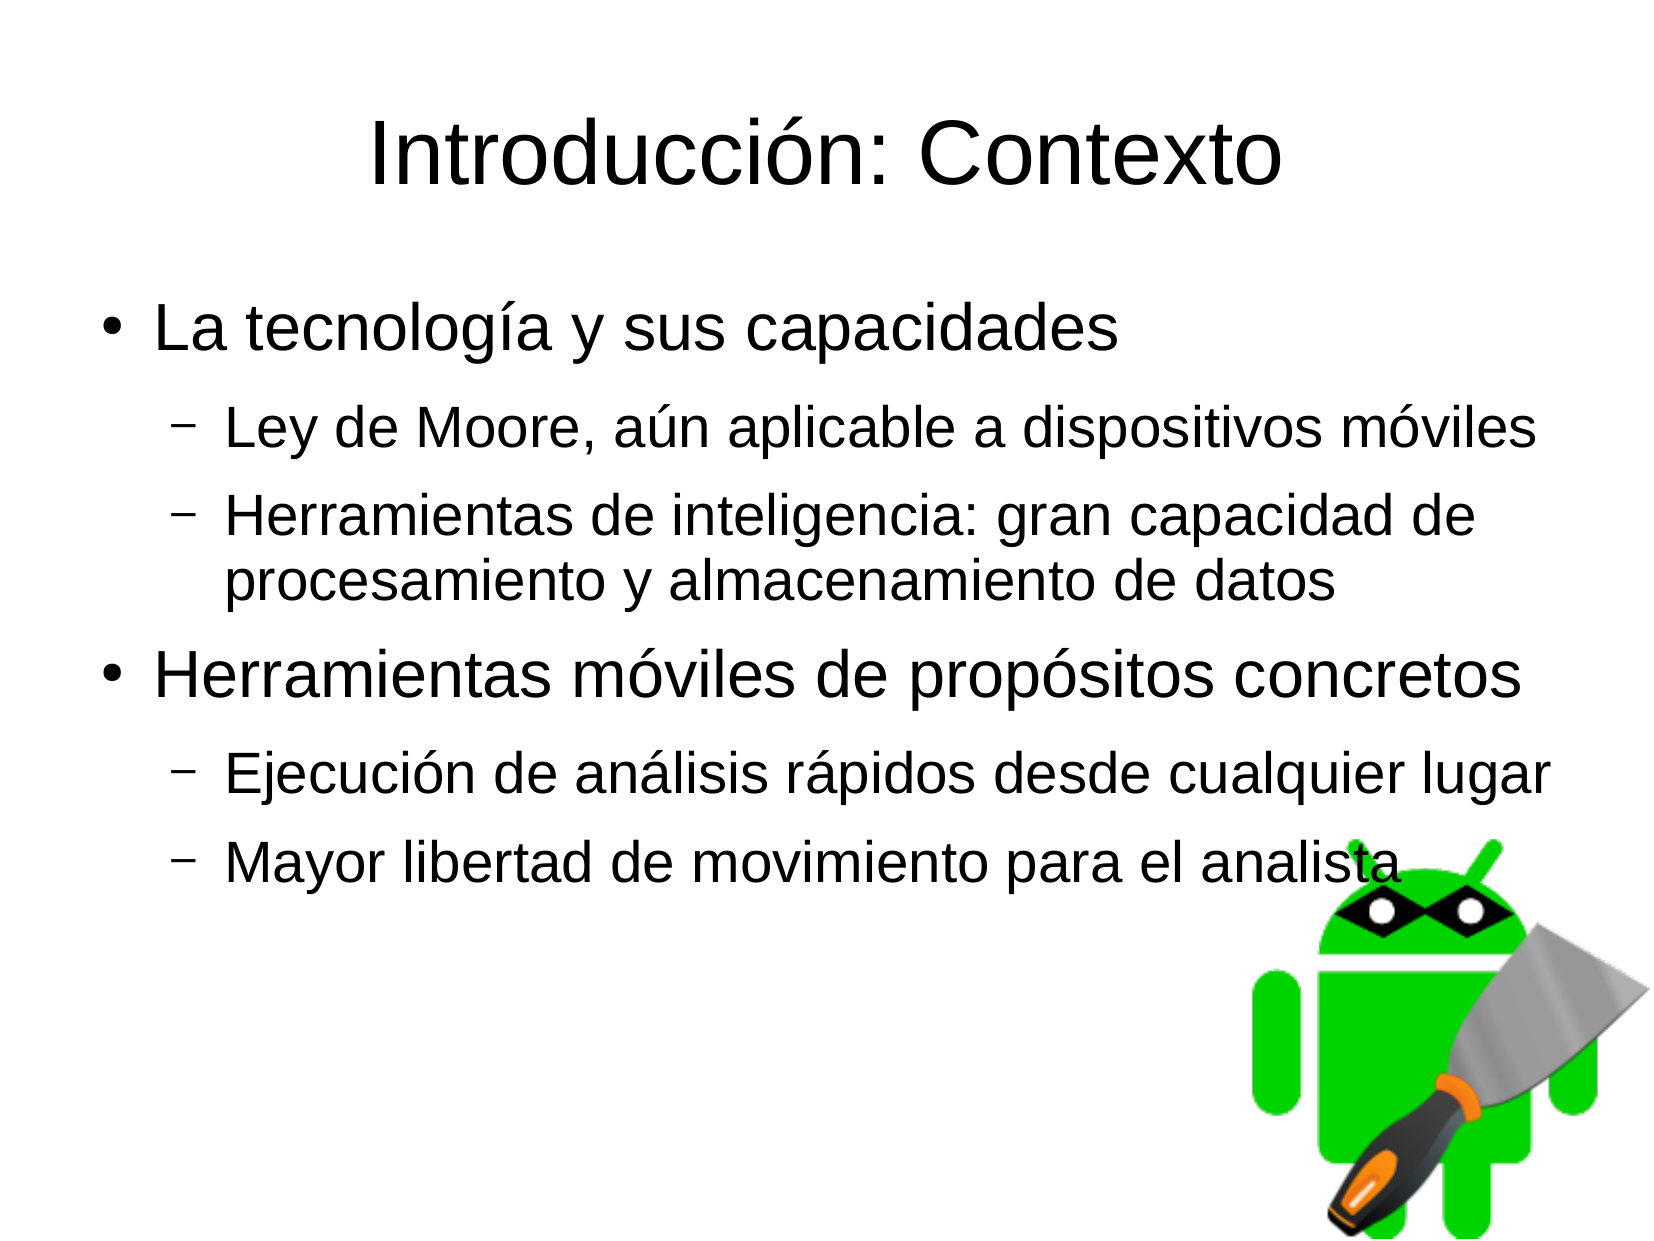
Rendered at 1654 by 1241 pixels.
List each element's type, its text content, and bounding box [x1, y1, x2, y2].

title Introducción: Contexto [82, 49, 1571, 257]
picture [1251, 838, 1652, 1239]
list La tecnología y sus capacidades Ley de Moore, aún aplicable a dispositivos móviles Herramientas de inteligencia: gran capacidad de procesamiento y almacenamiento de datos Herramientas móviles de propósitos concretos Ejecución de análisis rápidos desde cualquier lugar Mayor libertad de movimiento para el analista [82, 290, 1571, 1109]
